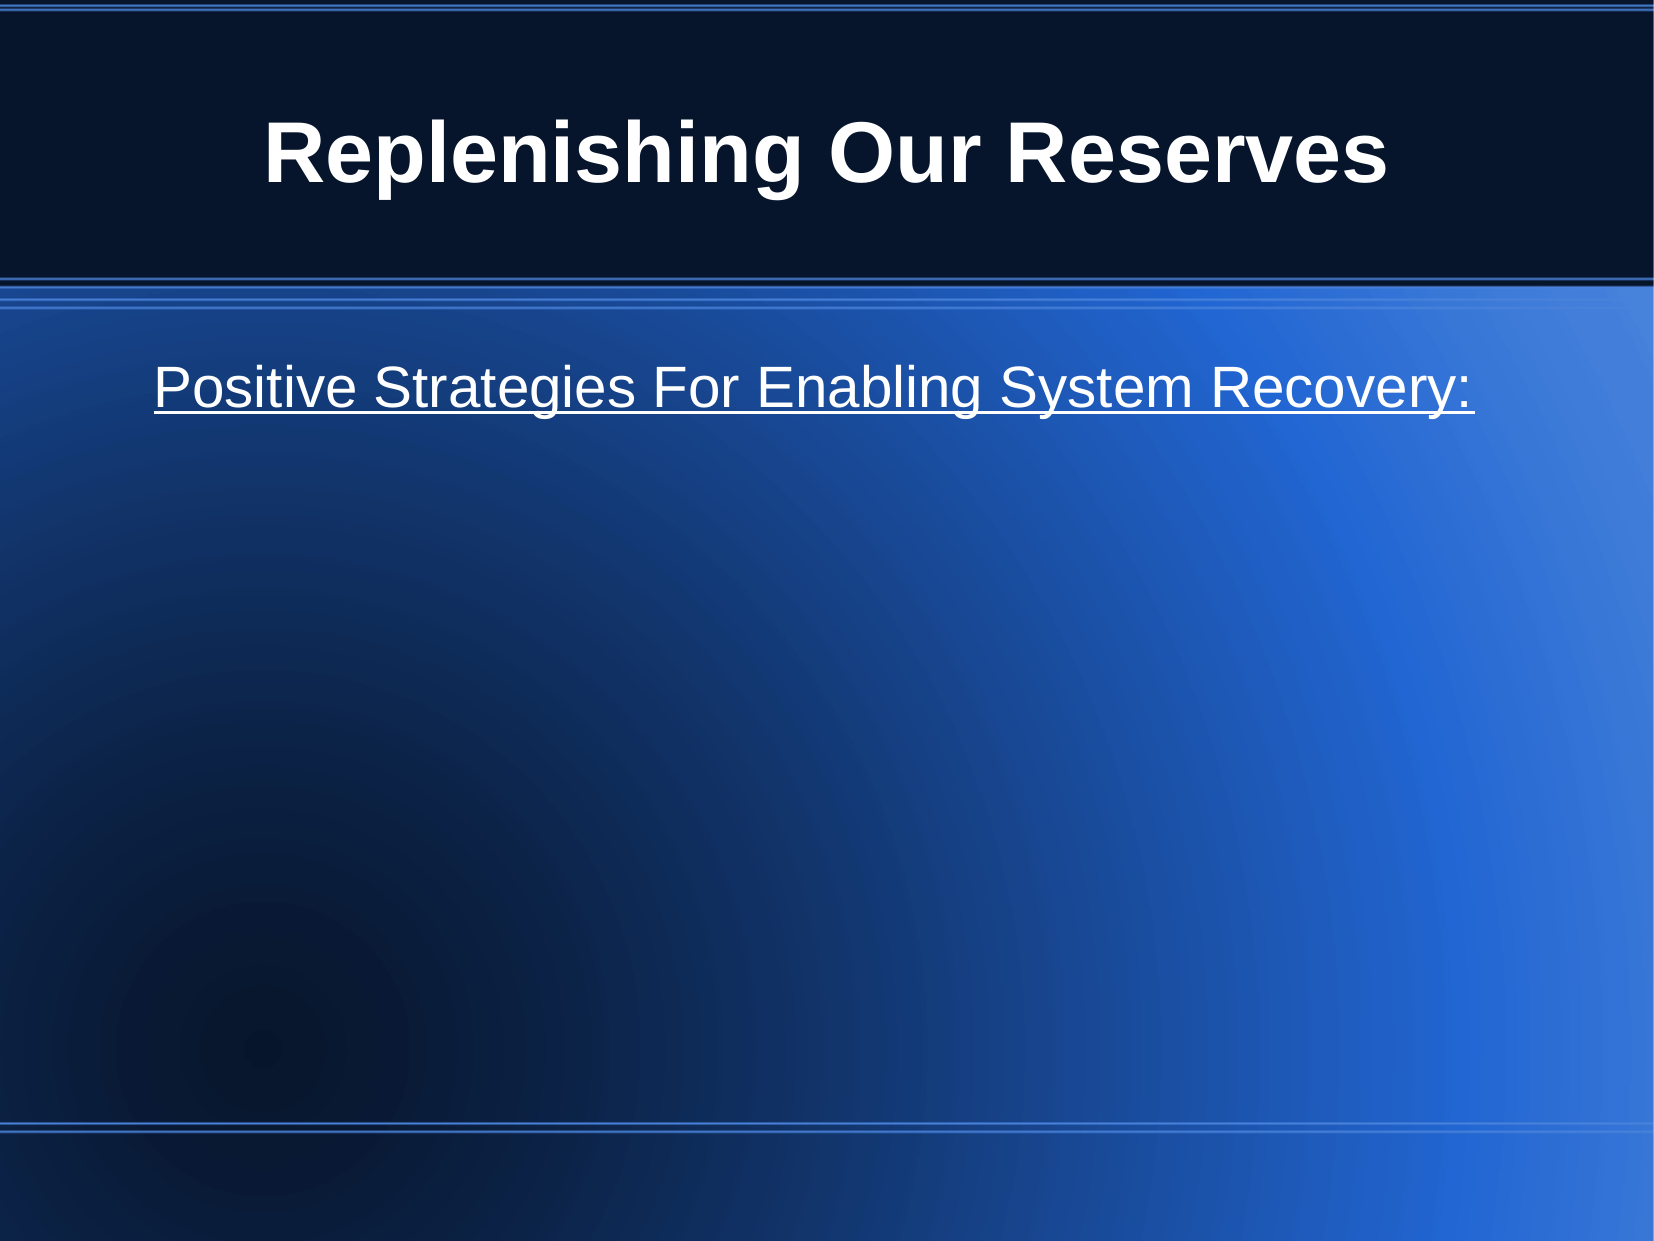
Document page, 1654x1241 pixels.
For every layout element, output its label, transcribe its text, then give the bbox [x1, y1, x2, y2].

title Replenishing Our Reserves [82, 49, 1571, 257]
picture [0, 0, 1654, 1241]
list Positive Strategies For Enabling System Recovery: [82, 355, 1571, 1058]
